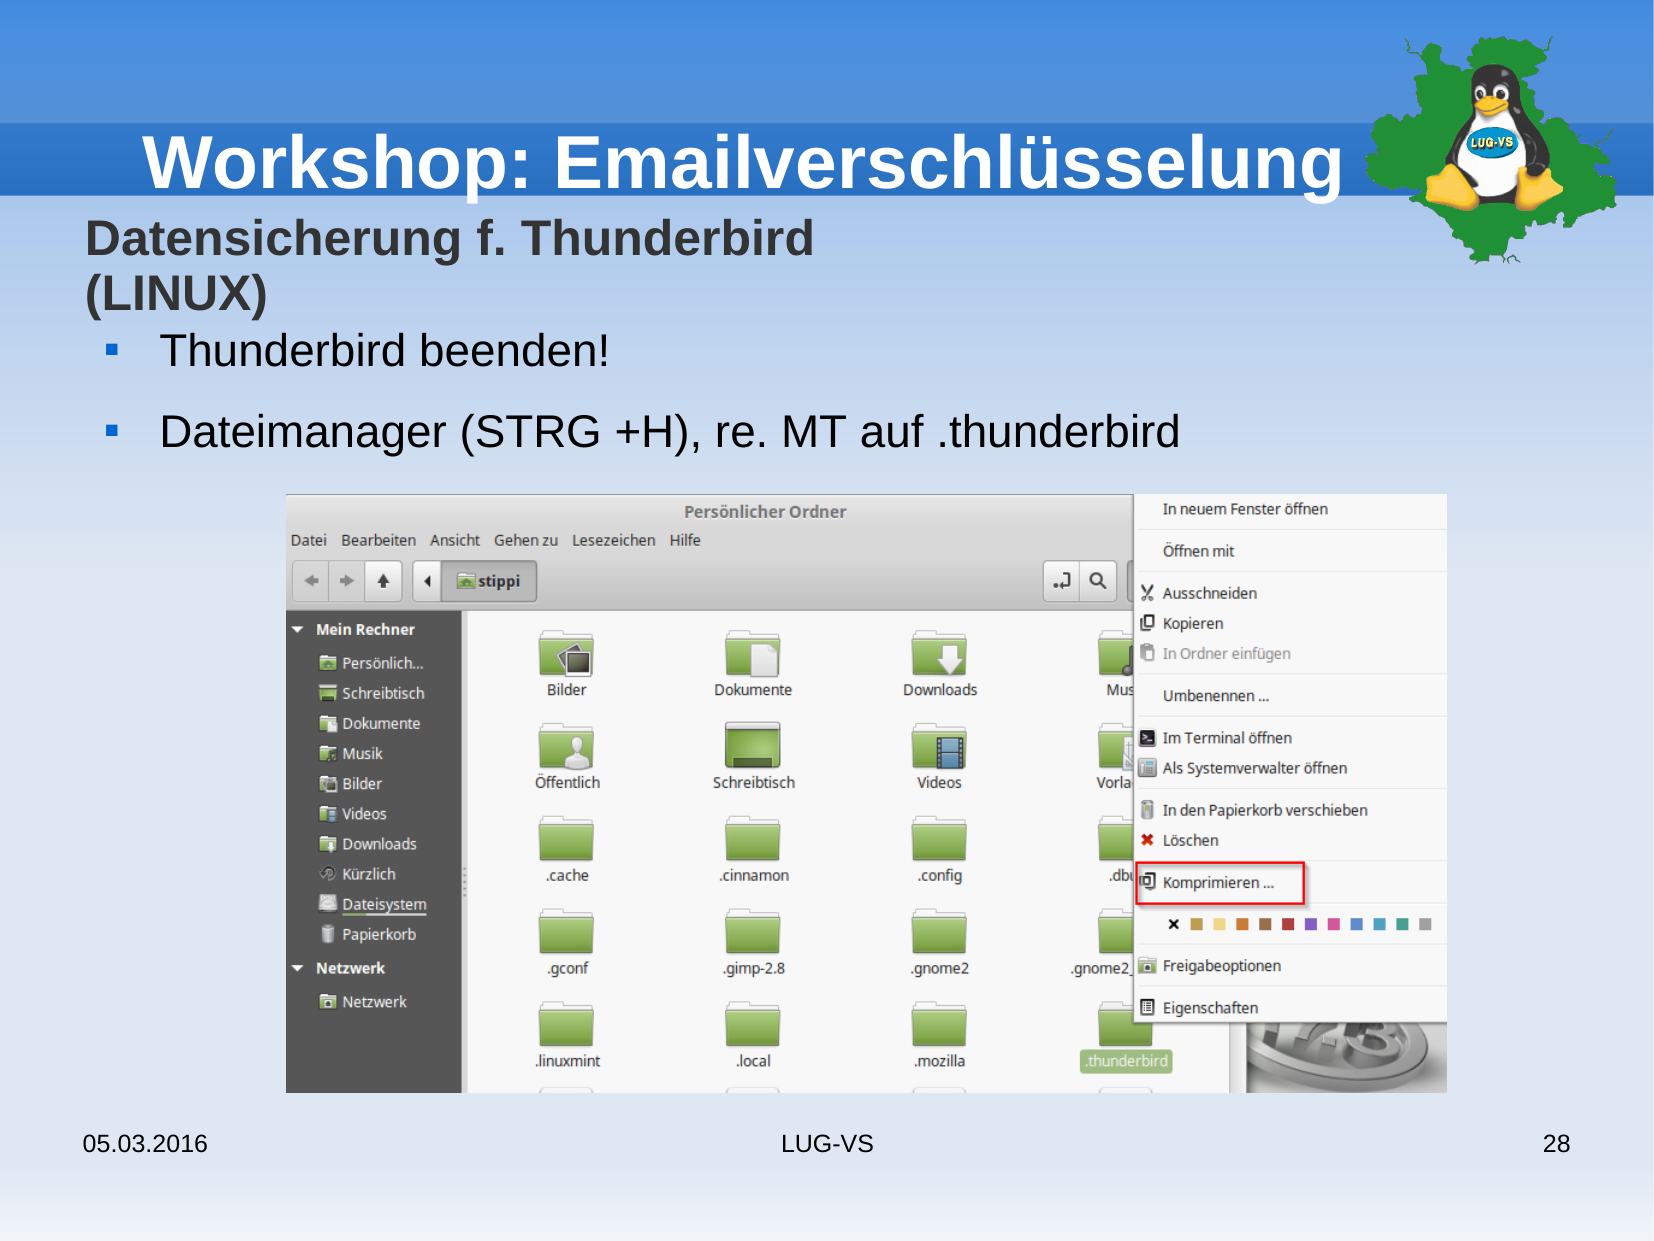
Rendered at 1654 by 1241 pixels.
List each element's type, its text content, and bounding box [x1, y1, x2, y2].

text_box Datensicherung f. Thunderbird (LINUX) [14, 209, 981, 324]
picture [0, 0, 1654, 1241]
picture [286, 494, 1447, 1093]
list Thunderbird beenden! Dateimanager (STRG +H), re. MT auf .thunderbird [88, 324, 1577, 1097]
title Workshop: Emailverschlüsselung [0, 59, 1489, 267]
